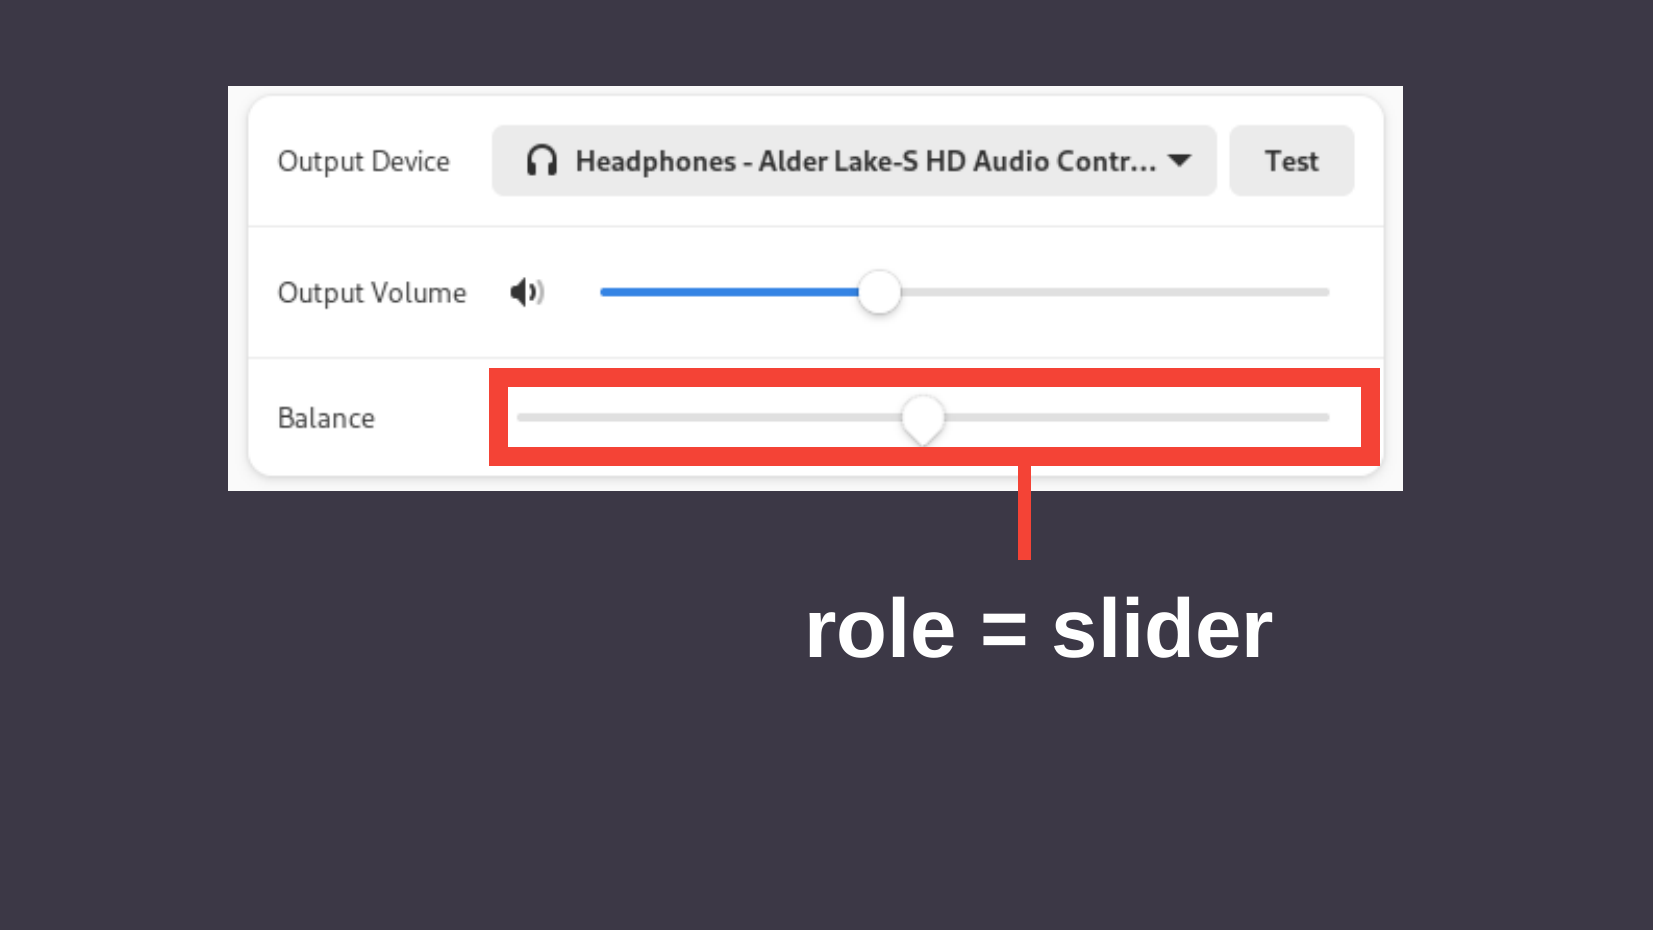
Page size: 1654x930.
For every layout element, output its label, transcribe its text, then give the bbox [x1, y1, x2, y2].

picture [508, 387, 1361, 447]
text_box role = slider [789, 574, 1481, 726]
picture [228, 86, 1403, 491]
